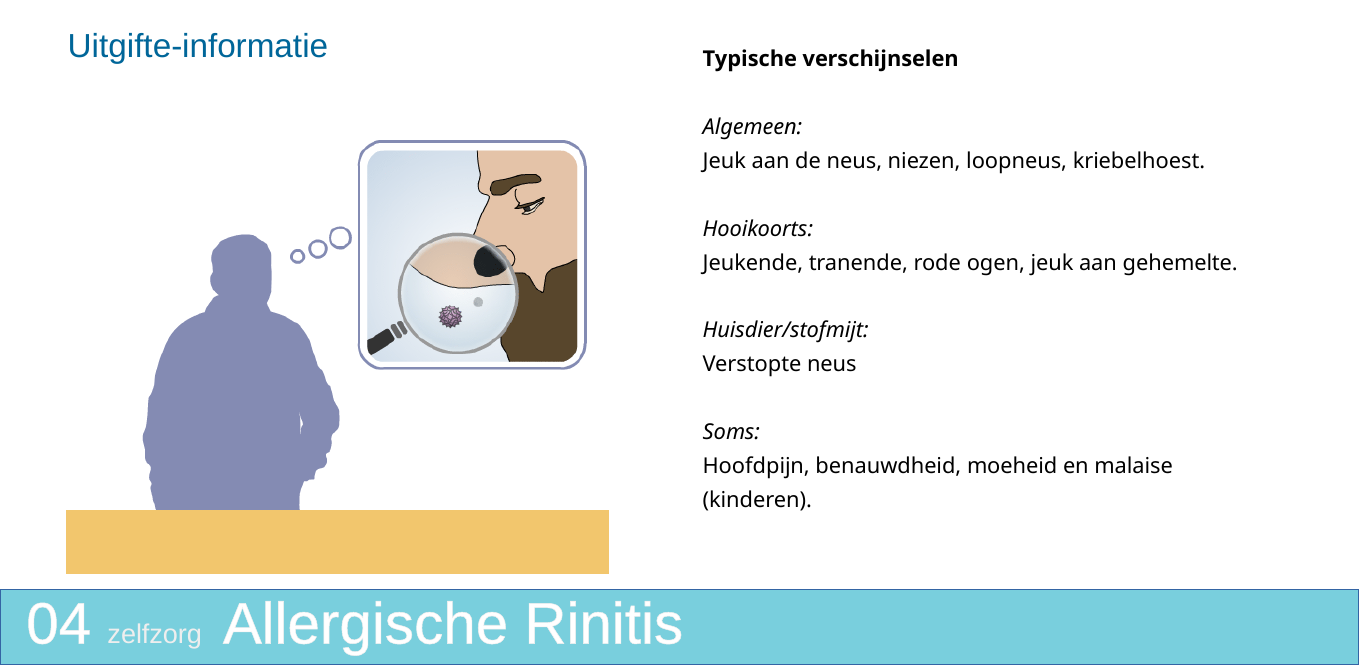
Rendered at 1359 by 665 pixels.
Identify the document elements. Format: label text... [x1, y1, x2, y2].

list Typische verschijnselen Algemeen: Jeuk aan de neus, niezen, loopneus, kriebelhoest. Hooikoorts: Jeukende, tranende, rode ogen, jeuk aan gehemelte. Huisdier/stofmijt: Verstopte neus Soms: Hoofdpijn, benauwdheid, moeheid en malaise (kinderen). [702, 38, 1287, 589]
title Uitgifte-informatie [67, 27, 1291, 101]
title 04 zelfzorg Allergische Rinitis [26, 590, 958, 665]
picture [66, 118, 609, 574]
text_box [0, 589, 1359, 665]
